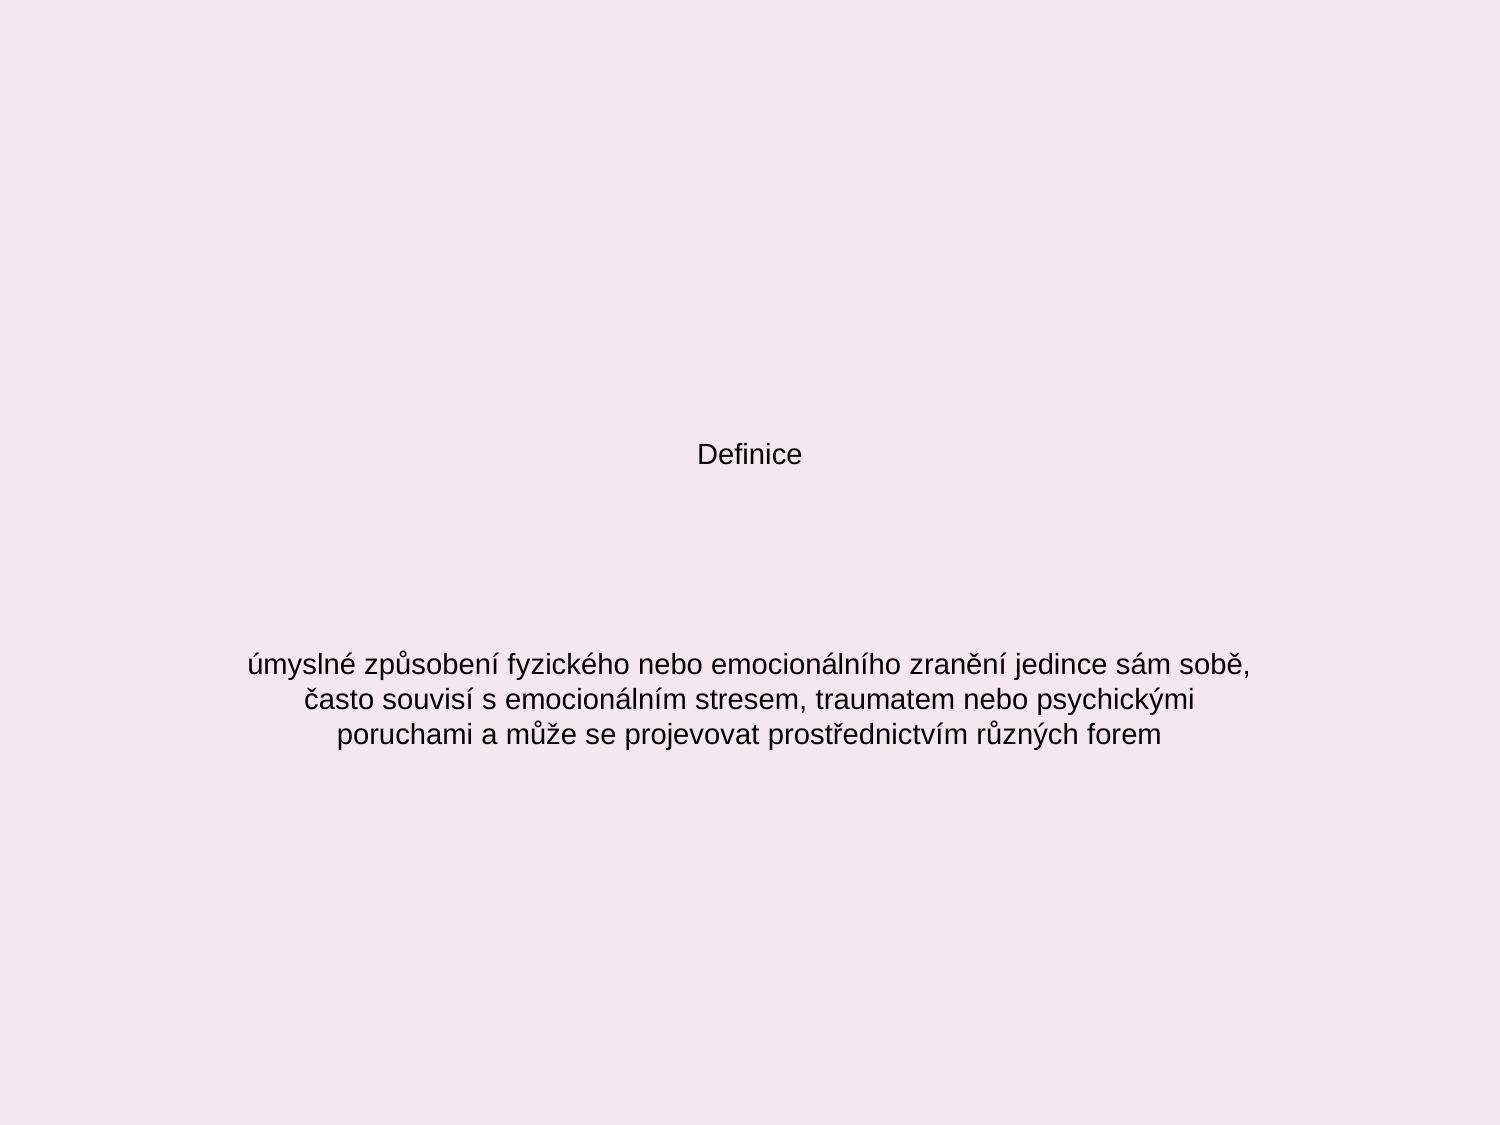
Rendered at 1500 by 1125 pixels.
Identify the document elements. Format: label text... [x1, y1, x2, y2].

subtitle úmyslné způsobení fyzického nebo emocionálního zranění jedince sám sobě, často souvisí s emocionálním stresem, traumatem nebo psychickými poruchami a může se projevovat prostřednictvím různých forem [225, 637, 1275, 925]
title Definice [112, 349, 1388, 591]
